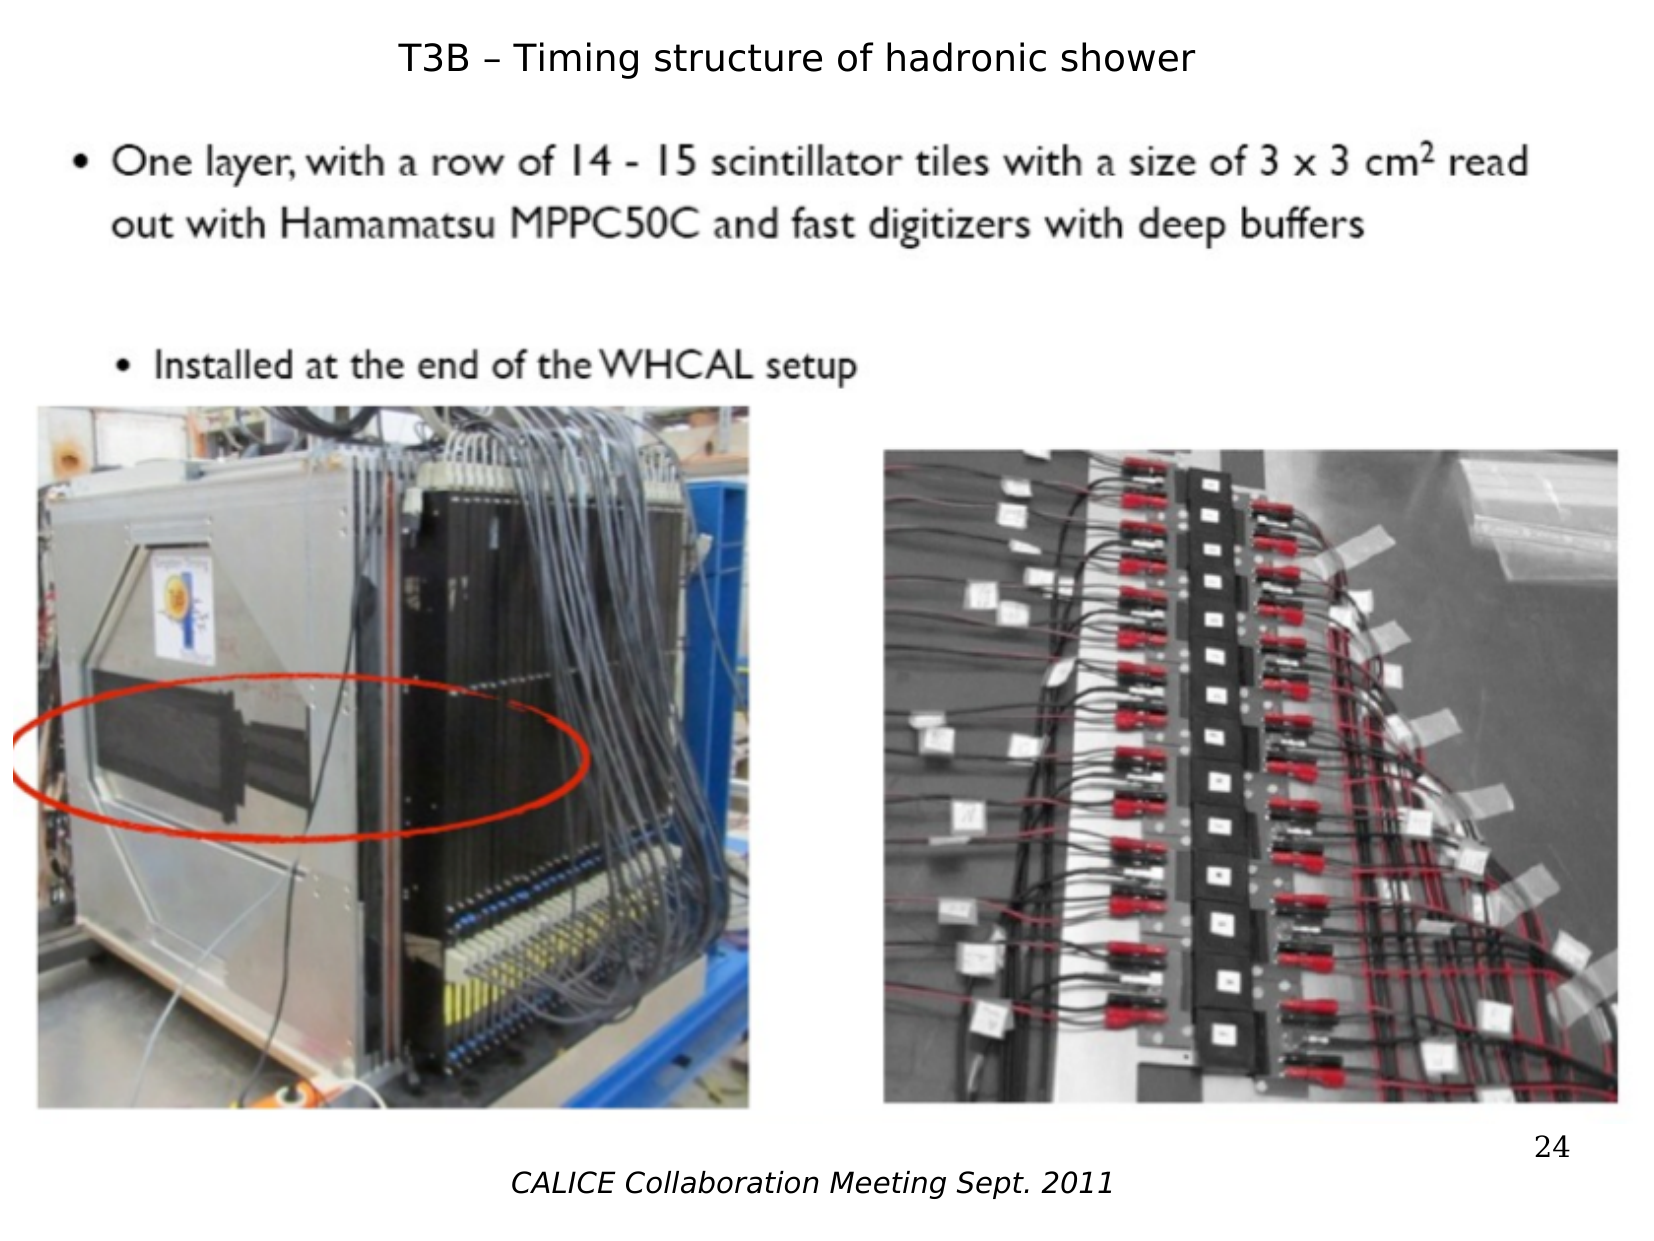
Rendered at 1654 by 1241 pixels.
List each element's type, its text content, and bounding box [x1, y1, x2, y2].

text_box T3B – Timing structure of hadronic shower [383, 29, 1208, 88]
picture [13, 115, 1638, 1124]
